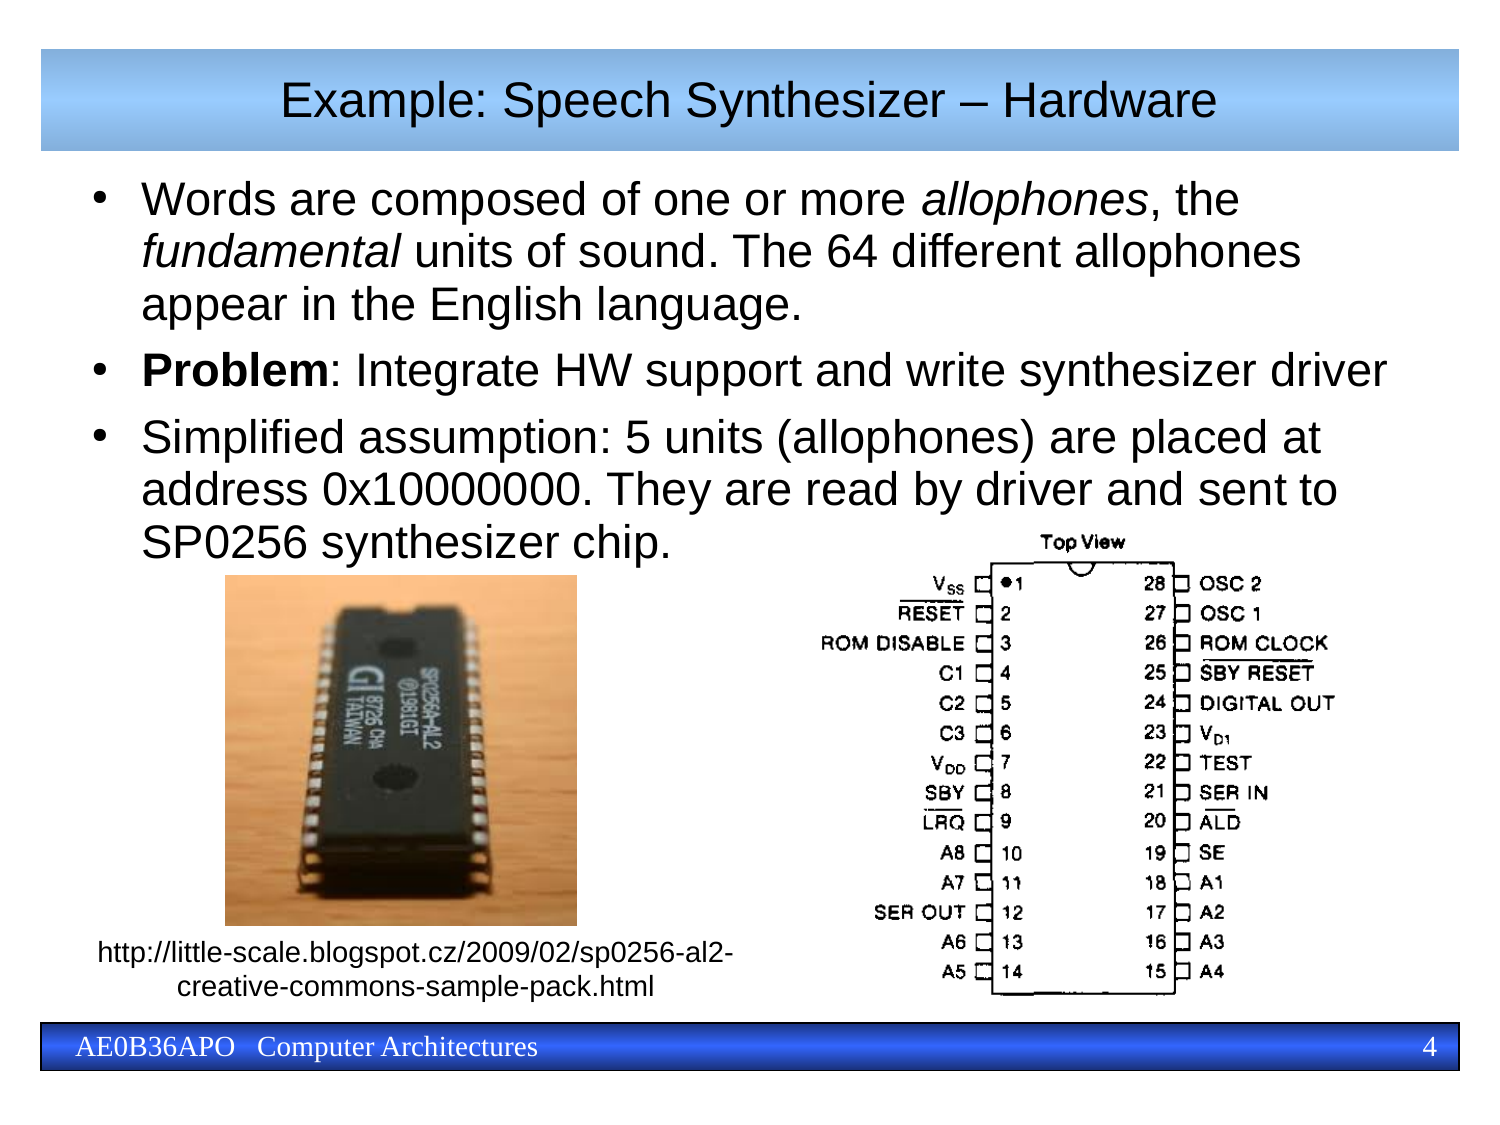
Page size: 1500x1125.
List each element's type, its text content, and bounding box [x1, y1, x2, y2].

title Example: Speech Synthesizer – Hardware [41, 49, 1459, 151]
picture [818, 525, 1341, 1000]
list Words are composed of one or more allophones, the fundamental units of sound. The 64 different allophones appear in the English language. Problem: Integrate HW support and write synthesizer driver Simplified assumption: 5 units (allophones) are placed at address 0x10000000. They are read by driver and sent to SP0256 synthesizer chip. [75, 172, 1426, 573]
picture [225, 575, 577, 926]
text_box http://little-scale.blogspot.cz/2009/02/sp0256-al2-creative-commons-sample-pack.html [41, 925, 792, 1011]
